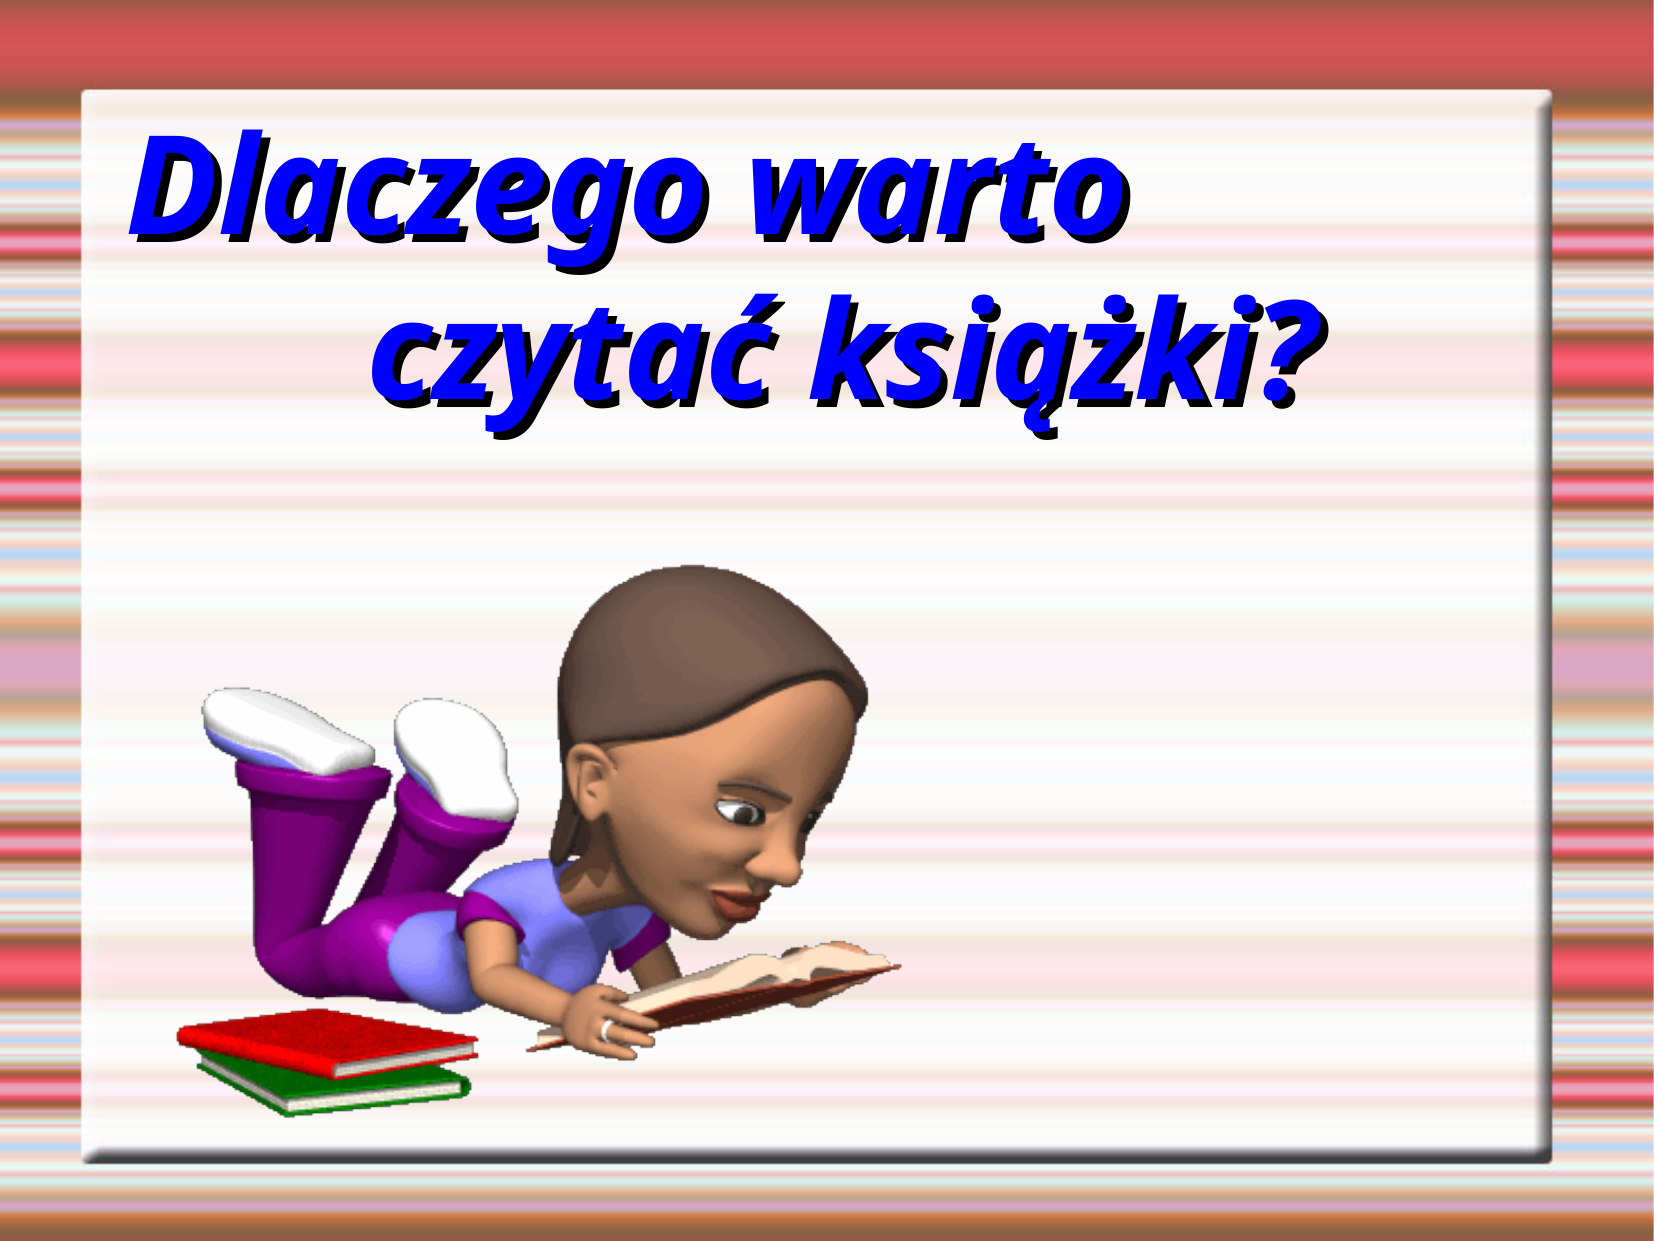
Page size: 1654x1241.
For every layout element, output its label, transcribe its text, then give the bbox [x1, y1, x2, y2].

picture [150, 506, 934, 1146]
title Dlaczego warto czytać książki? [118, 70, 1531, 454]
